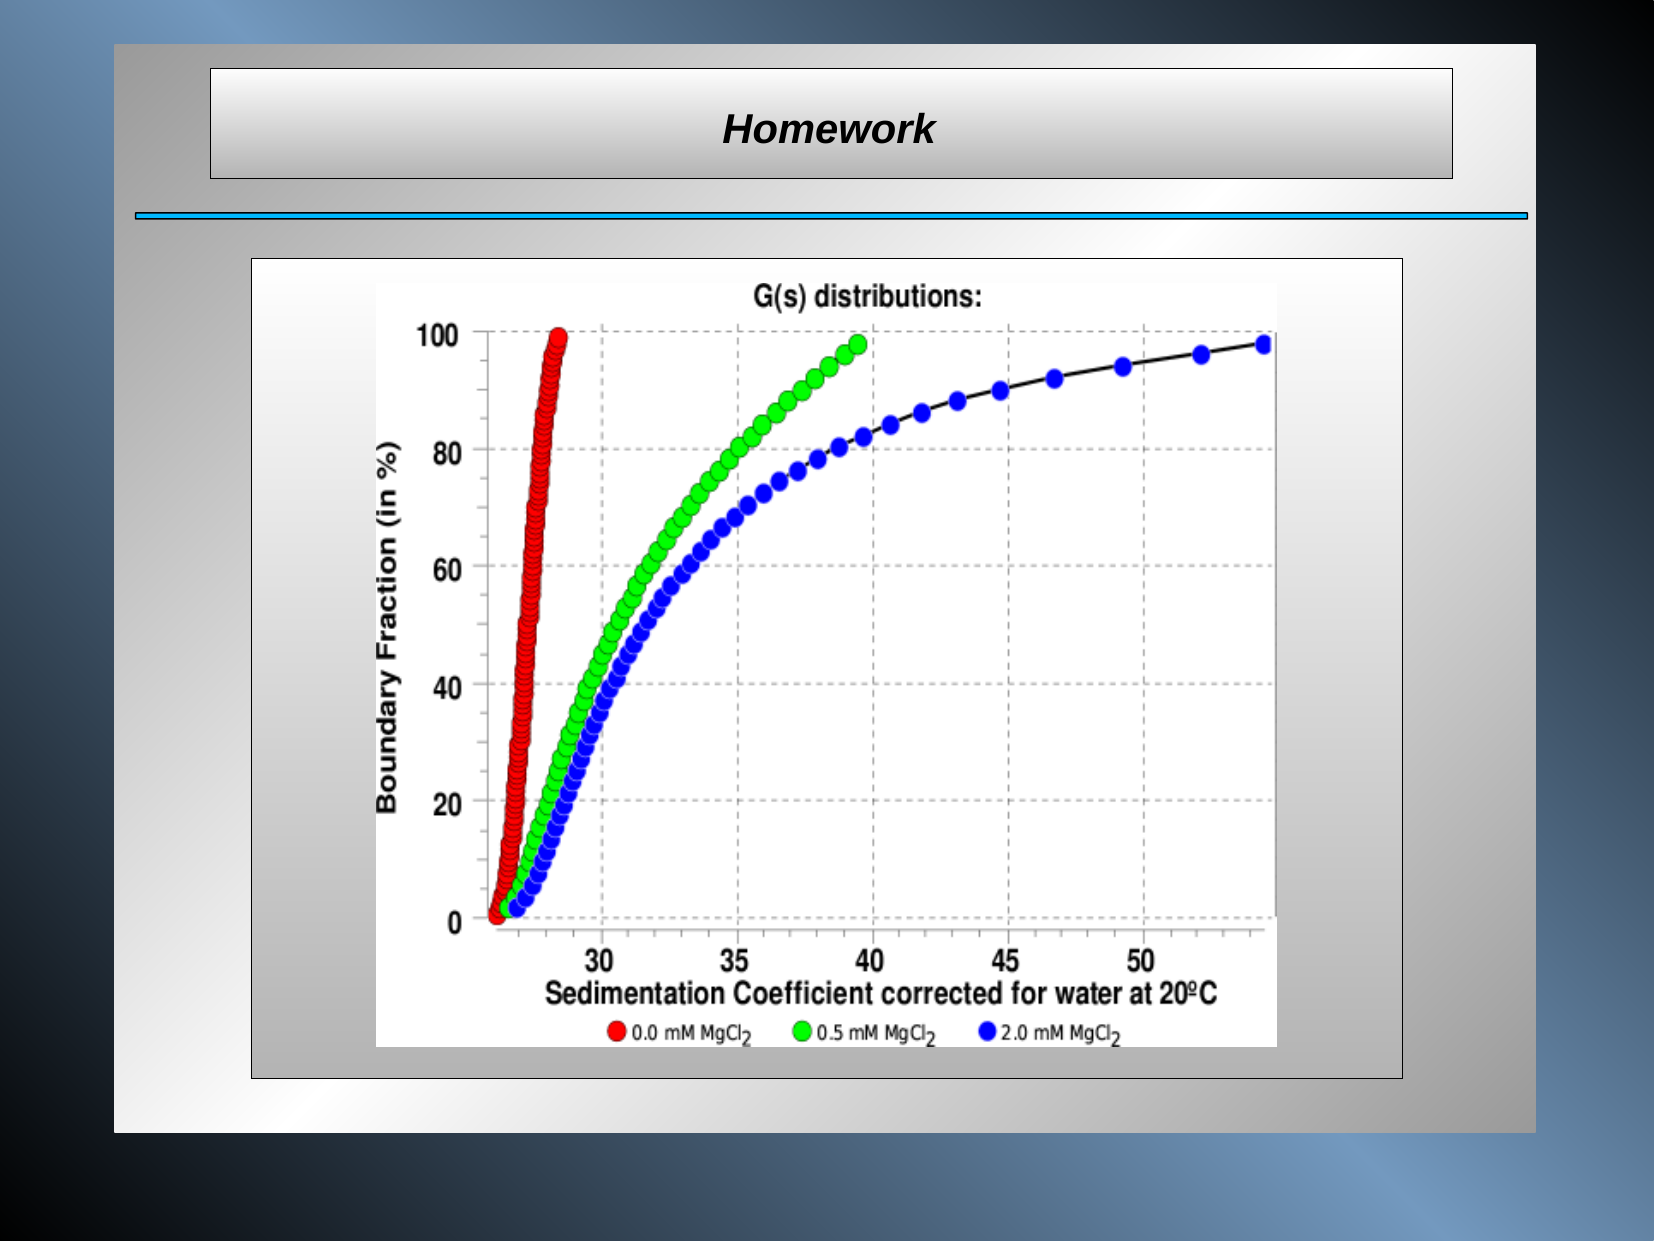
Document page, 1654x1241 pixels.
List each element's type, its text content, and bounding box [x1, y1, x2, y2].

picture [376, 283, 1277, 1047]
text_box Homework [260, 98, 1398, 160]
text_box [251, 258, 1403, 1079]
text_box [135, 212, 1528, 219]
text_box [210, 68, 1453, 179]
